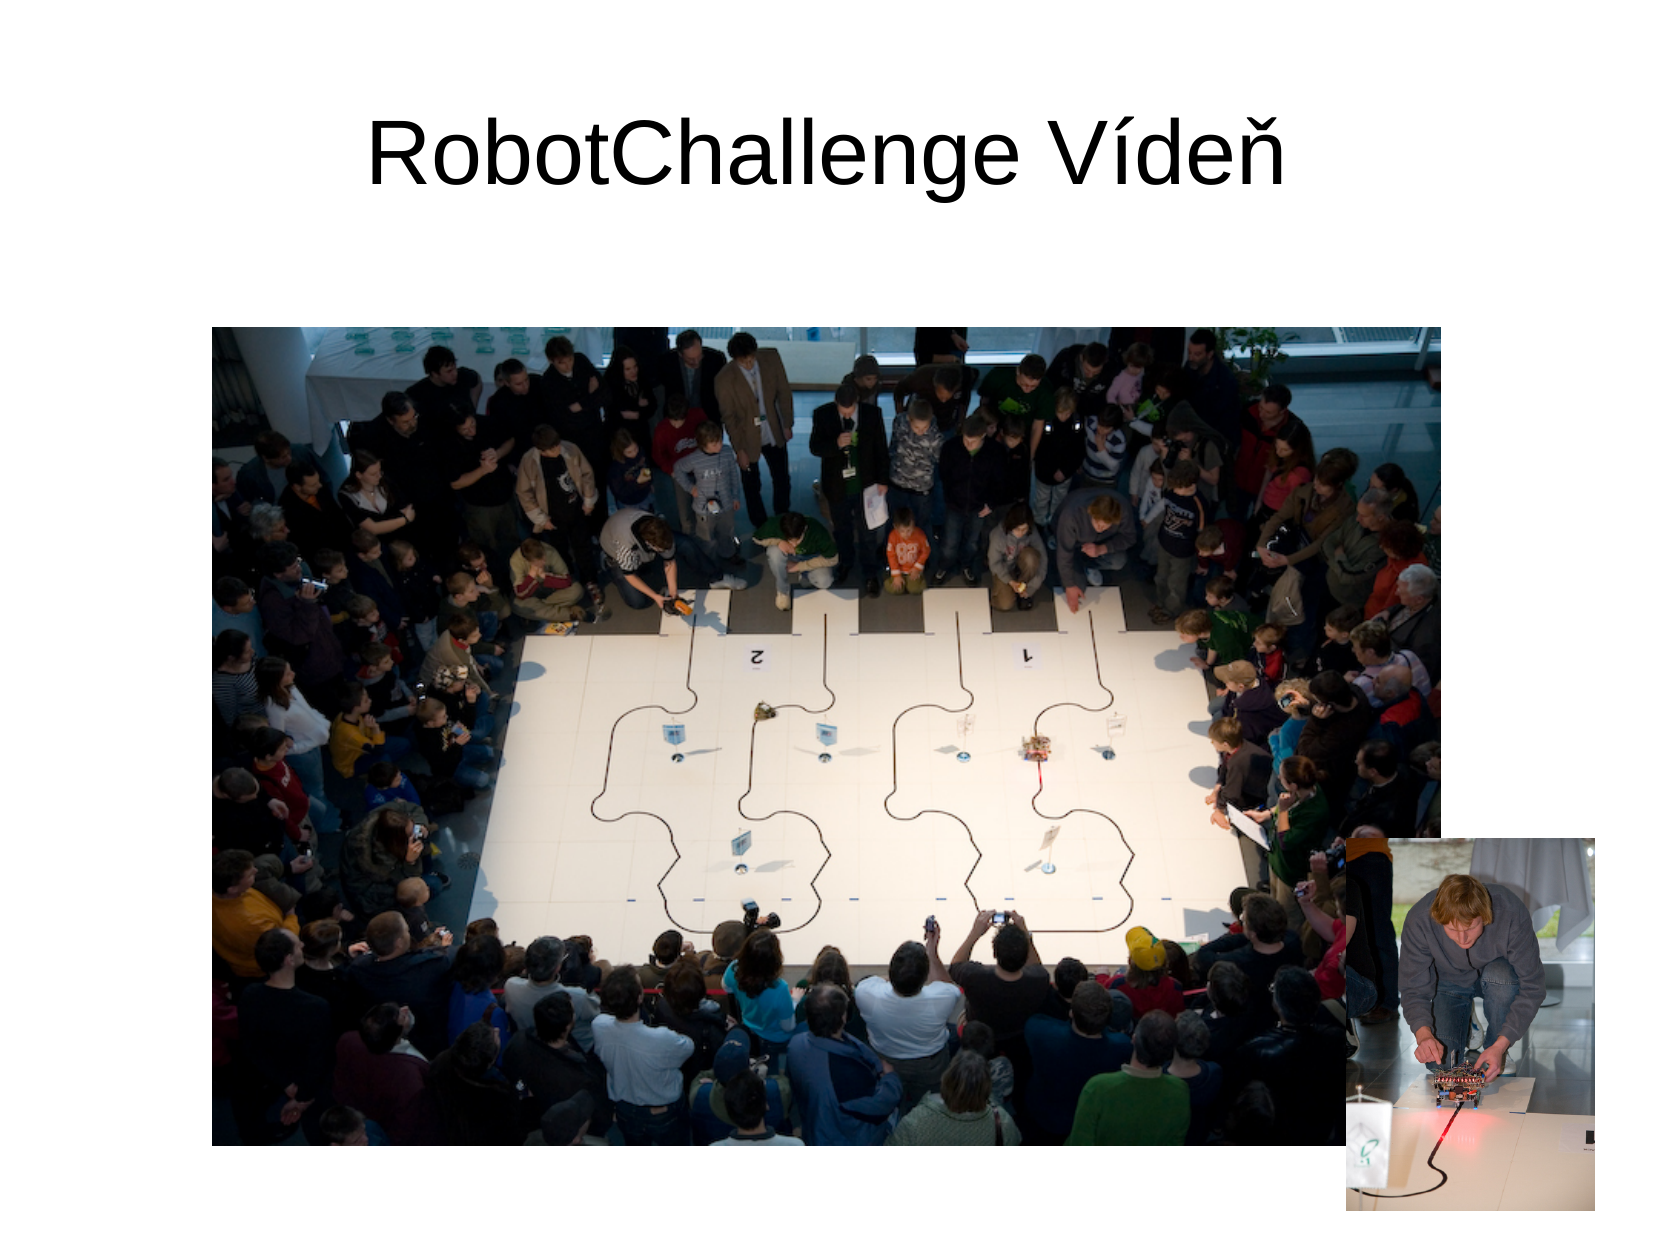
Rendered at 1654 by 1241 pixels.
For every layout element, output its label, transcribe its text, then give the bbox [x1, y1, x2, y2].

picture [212, 327, 1595, 1211]
title RobotChallenge Vídeň [82, 49, 1571, 257]
